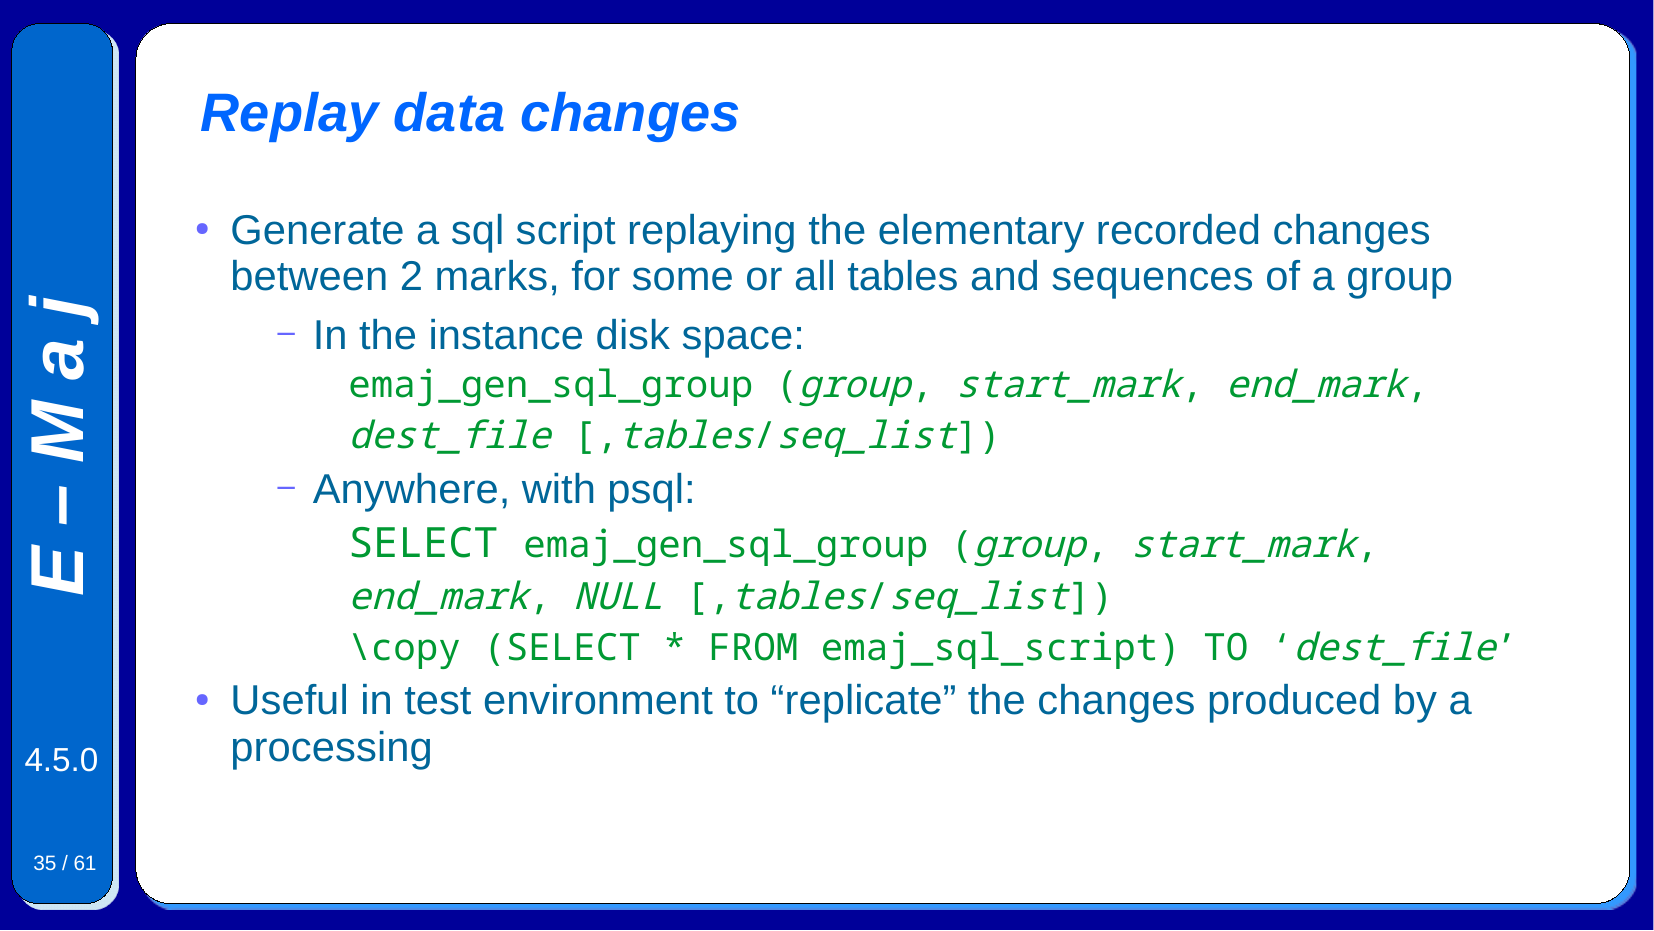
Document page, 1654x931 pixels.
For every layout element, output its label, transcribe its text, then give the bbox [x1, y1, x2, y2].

list Generate a sql script replaying the elementary recorded changes between 2 marks, for some or all tables and sequences of a group In the instance disk space: emaj_gen_sql_group (group, start_mark, end_mark, dest_file [,tables/seq_list]) Anywhere, with psql: SELECT emaj_gen_sql_group (group, start_mark, end_mark, NULL [,tables/seq_list]) \copy (SELECT * FROM emaj_sql_script) TO ‘dest_file’ Useful in test environment to “replicate” the changes produced by a processing [177, 206, 1587, 881]
title Replay data changes [200, 34, 1575, 191]
